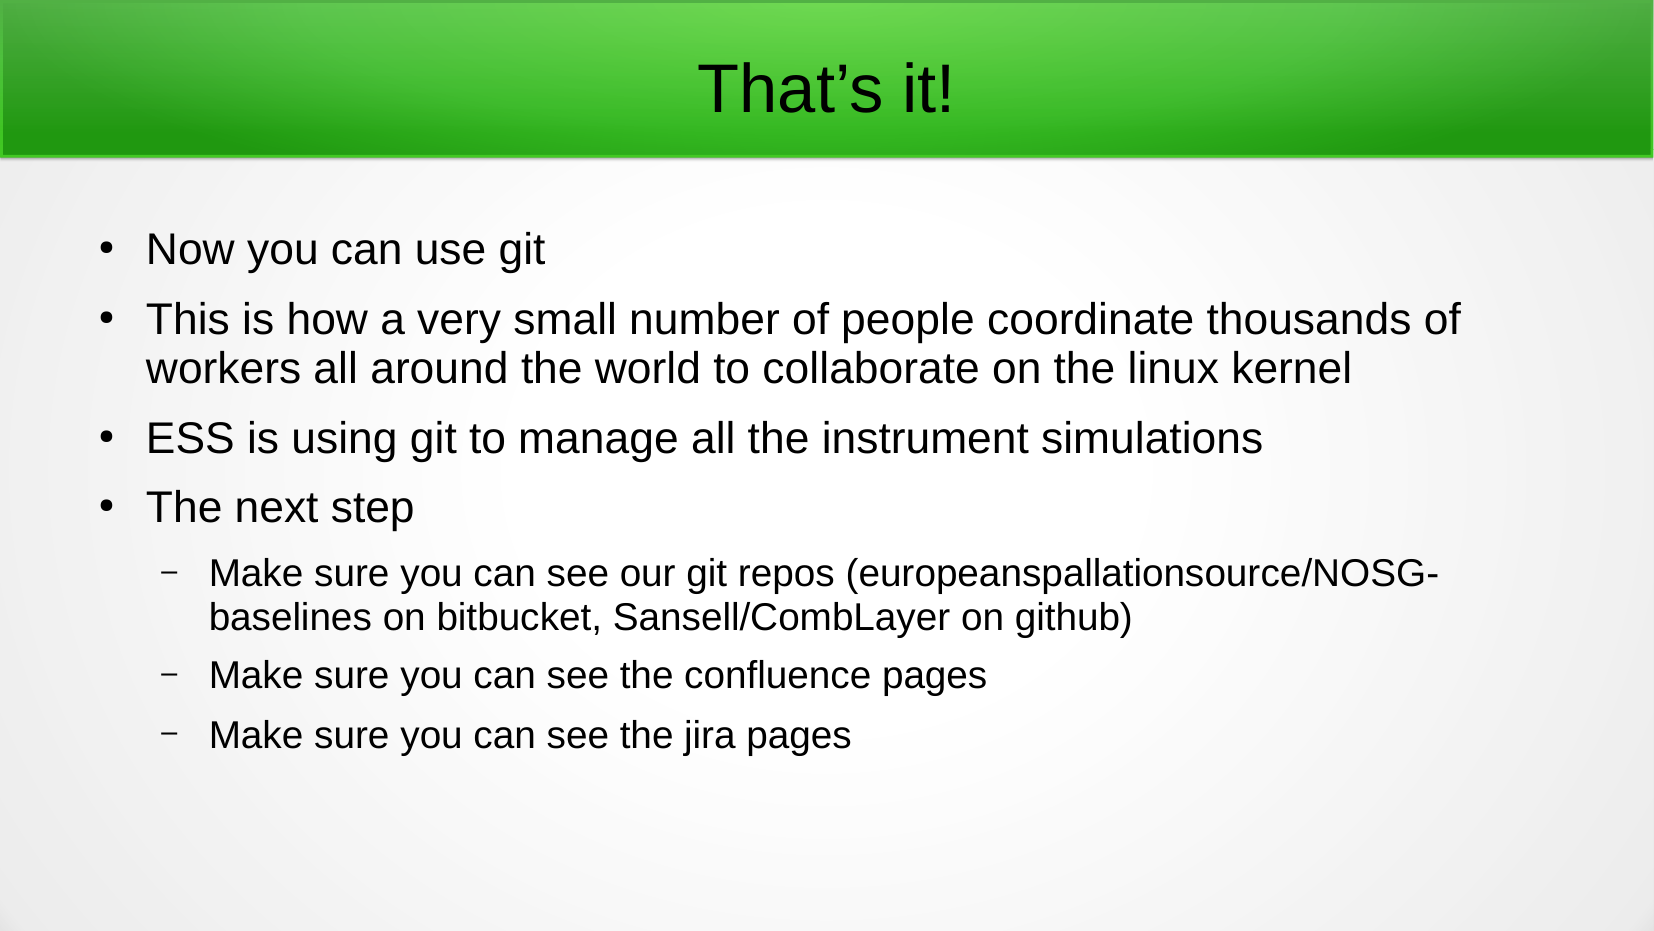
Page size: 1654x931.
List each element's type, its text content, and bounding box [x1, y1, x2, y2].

list Now you can use git This is how a very small number of people coordinate thousands of workers all around the world to collaborate on the linux kernel ESS is using git to manage all the instrument simulations The next step Make sure you can see our git repos (europeanspallationsource/NOSG-baselines on bitbucket, Sansell/CombLayer on github) Make sure you can see the confluence pages Make sure you can see the jira pages [82, 224, 1571, 764]
title That’s it! [82, 35, 1571, 142]
